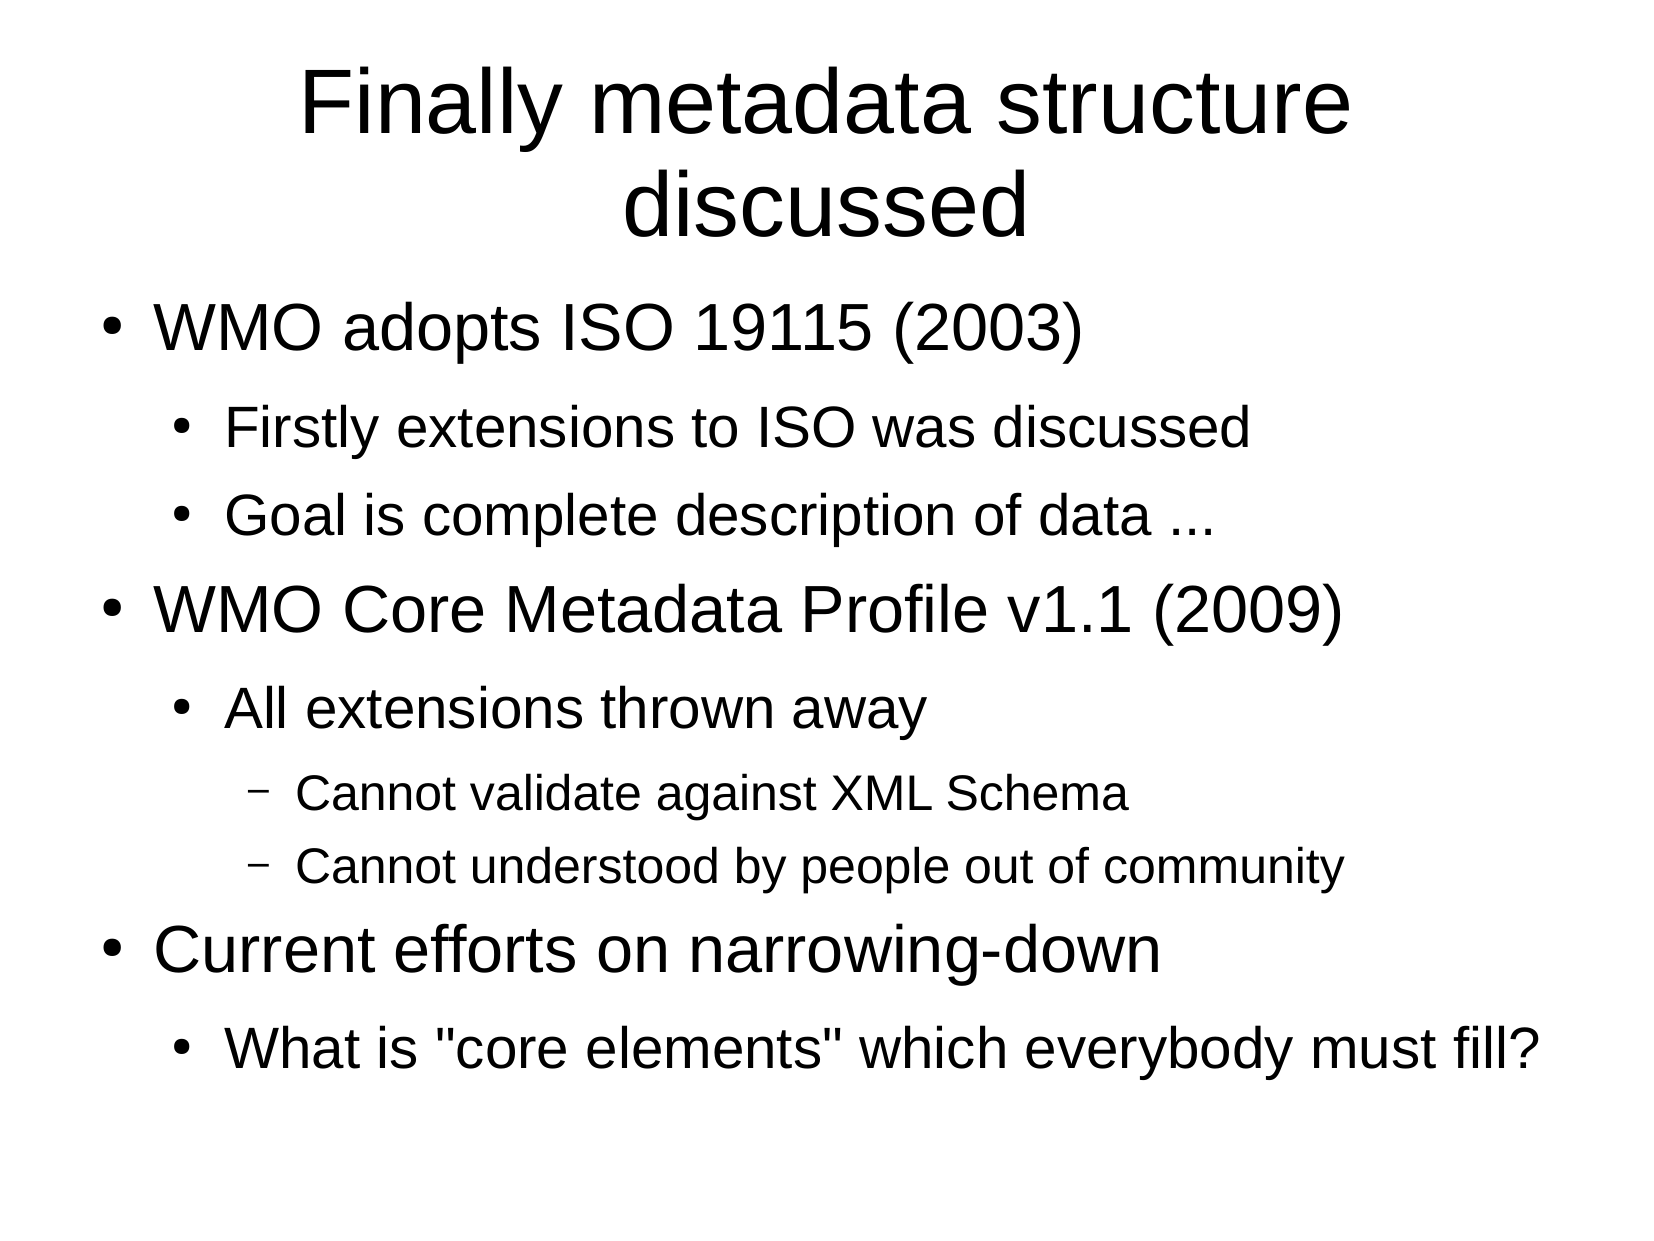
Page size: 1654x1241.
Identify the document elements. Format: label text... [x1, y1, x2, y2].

title Finally metadata structure discussed [82, 49, 1571, 257]
list WMO adopts ISO 19115 (2003) Firstly extensions to ISO was discussed Goal is complete description of data ... WMO Core Metadata Profile v1.1 (2009) All extensions thrown away Cannot validate against XML Schema Cannot understood by people out of community Current efforts on narrowing-down What is "core elements" which everybody must fill? [82, 290, 1571, 1094]
